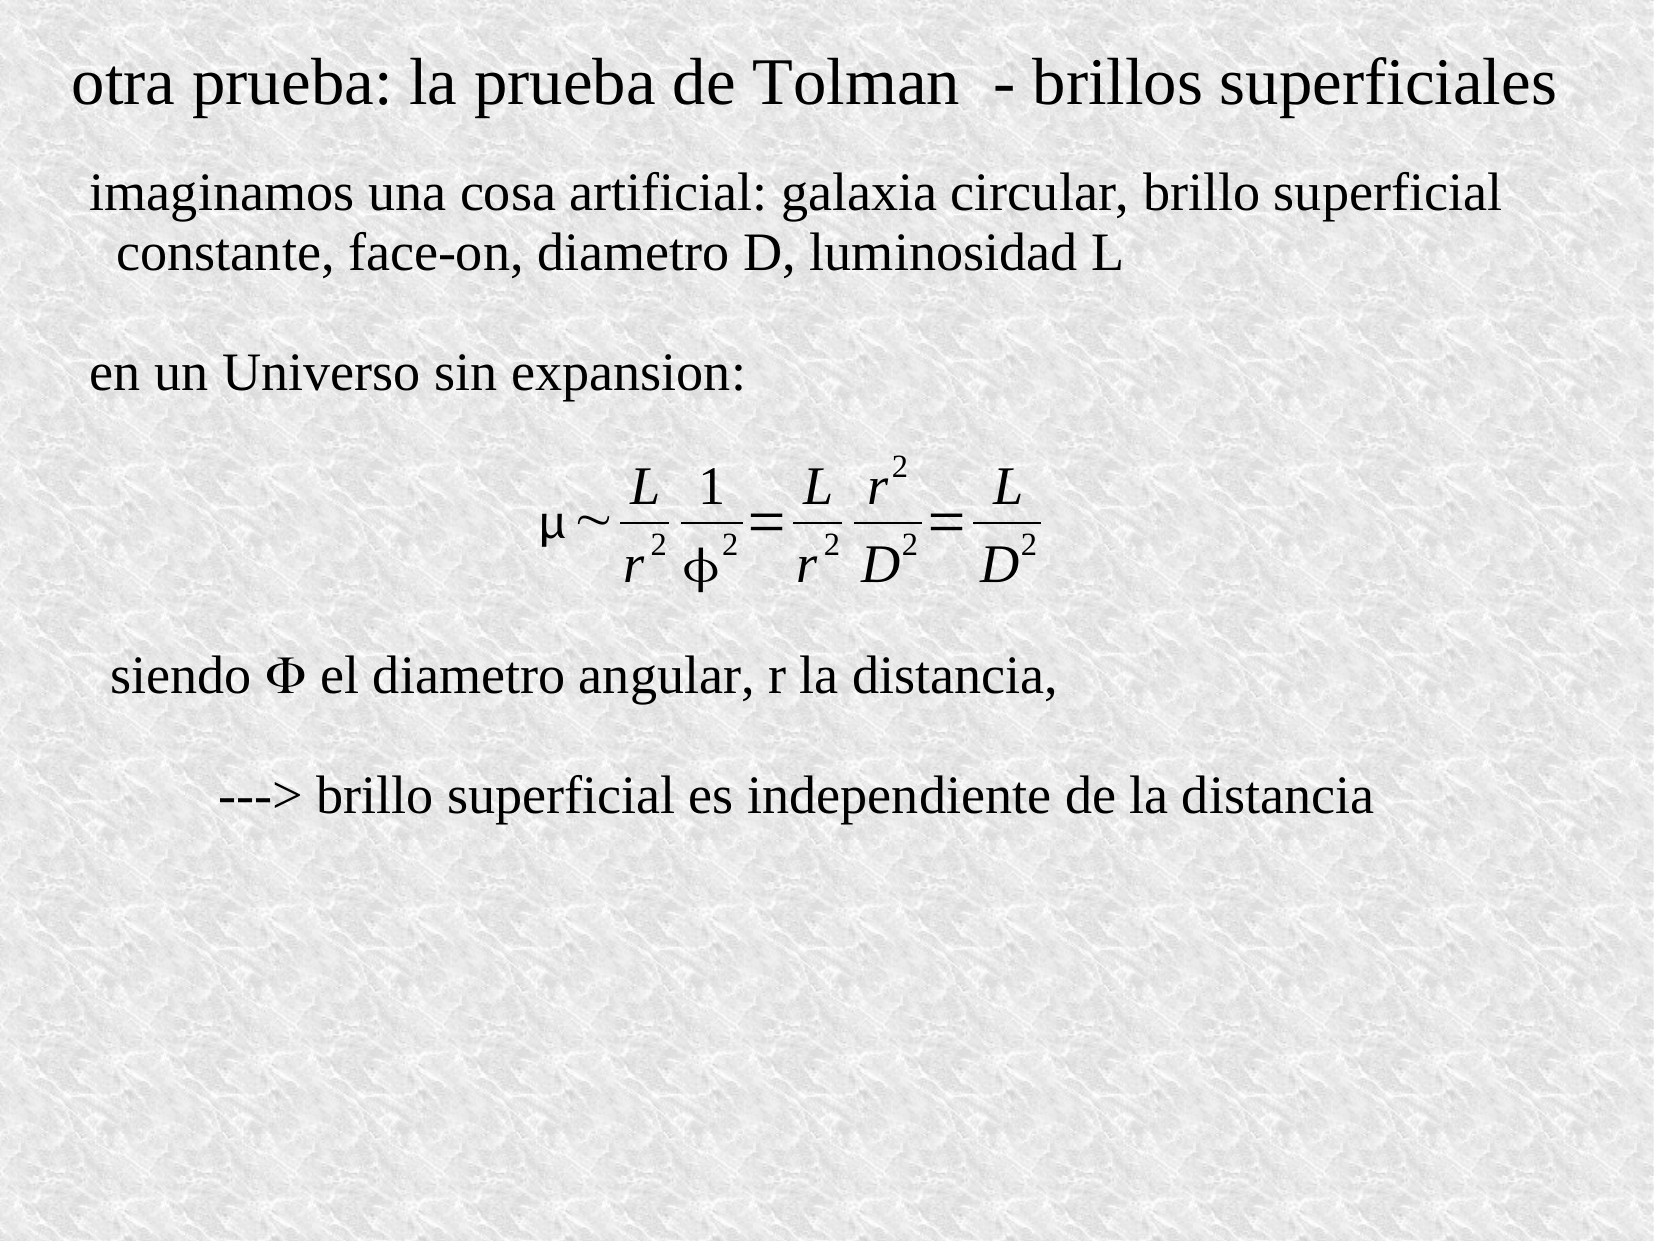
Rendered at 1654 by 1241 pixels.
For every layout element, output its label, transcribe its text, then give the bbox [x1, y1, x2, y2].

chart [525, 450, 1056, 595]
text_box imaginamos una cosa artificial: galaxia circular, brillo superficial constante, face-on, diametro D, luminosidad L en un Universo sin expansion: [75, 154, 1519, 432]
text_box siendo  el diametro angular, r la distancia, ---> brillo superficial es independiente de la distancia [95, 637, 1391, 855]
picture [0, 0, 1654, 1241]
text_box otra prueba: la prueba de Tolman - brillos superficiales [57, 37, 1576, 134]
